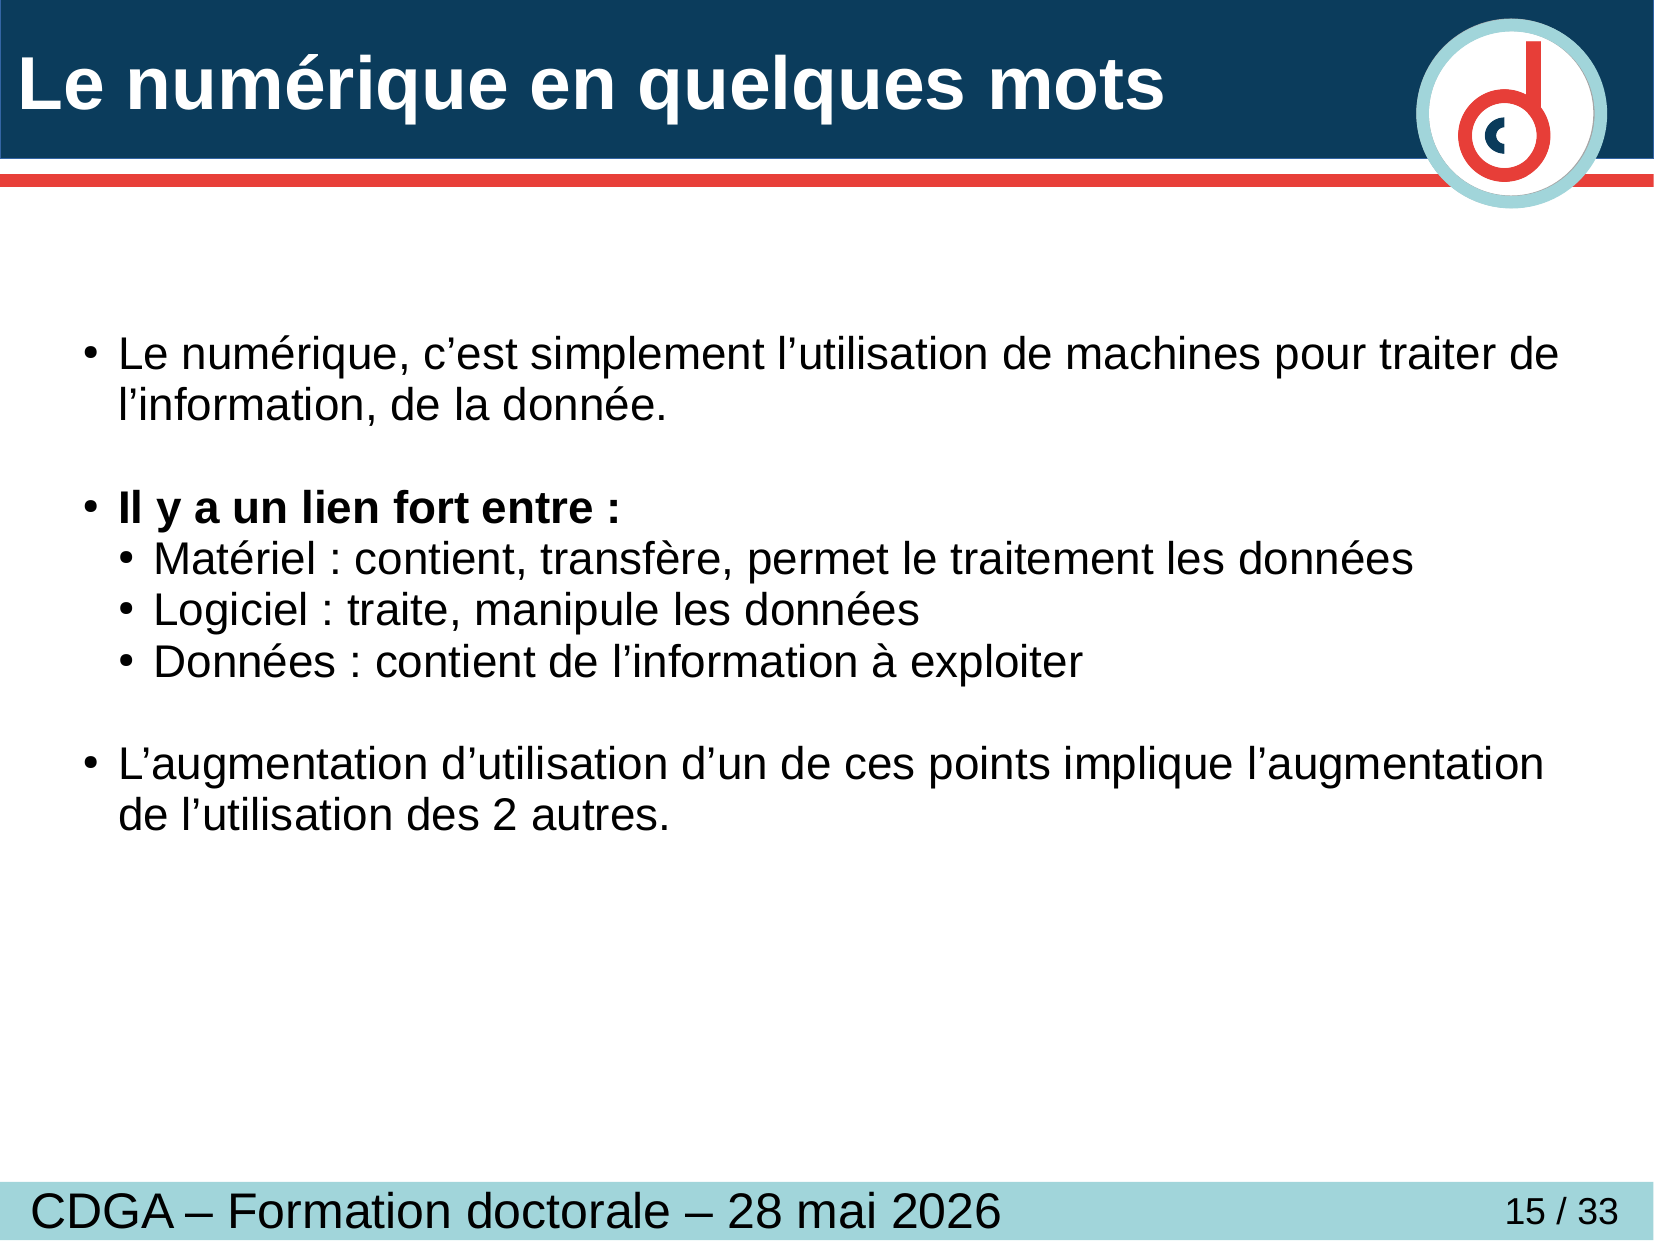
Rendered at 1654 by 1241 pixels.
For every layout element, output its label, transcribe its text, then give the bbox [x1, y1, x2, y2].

subtitle Le numérique, c’est simplement l’utilisation de machines pour traiter de l’information, de la donnée. Il y a un lien fort entre : Matériel : contient, transfère, permet le traitement les données Logiciel : traite, manipule les données Données : contient de l’information à exploiter L’augmentation d’utilisation d’un de ces points implique l’augmentation de l’utilisation des 2 autres. [82, 195, 1571, 1076]
title Le numérique en quelques mots [17, 11, 1412, 159]
